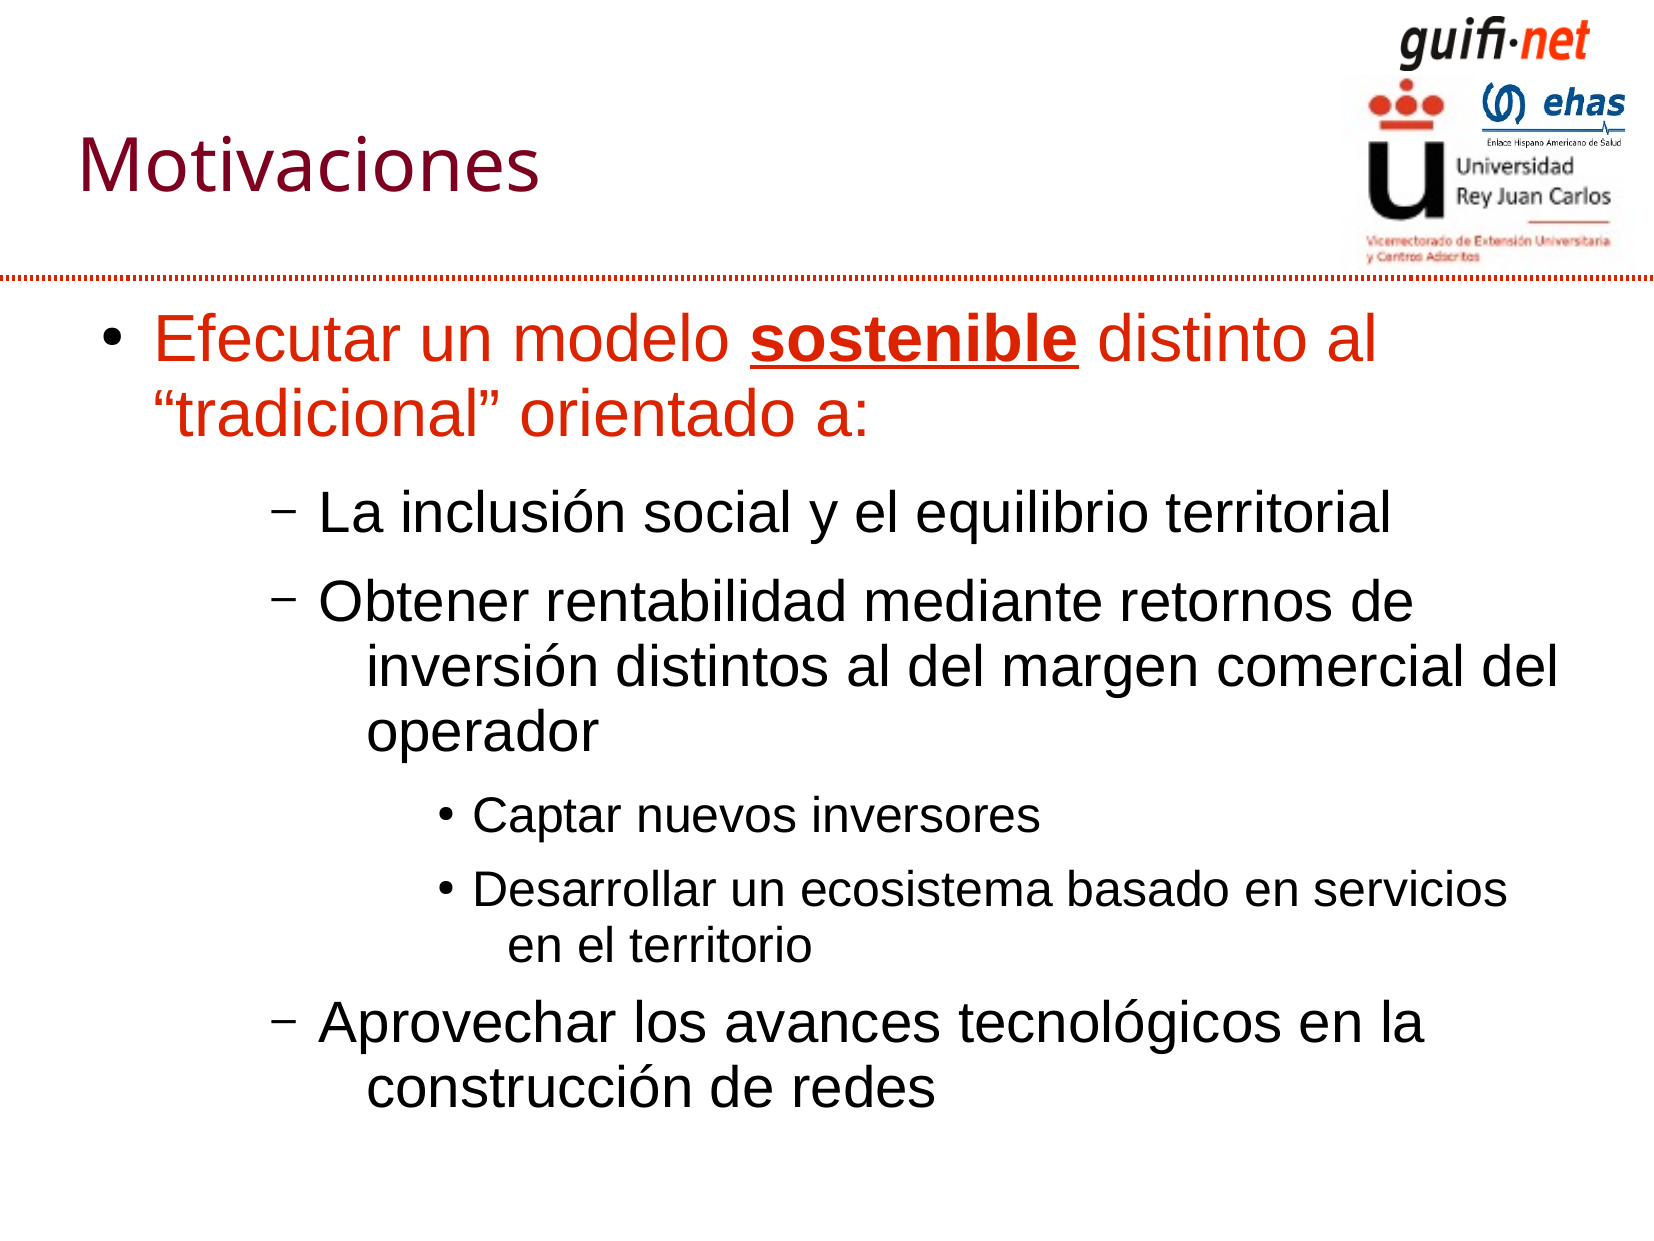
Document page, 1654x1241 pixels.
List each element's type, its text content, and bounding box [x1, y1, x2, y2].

picture [1340, 75, 1636, 272]
picture [1399, 16, 1590, 71]
list Efecutar un modelo sostenible distinto al “tradicional” orientado a: La inclusión social y el equilibrio territorial Obtener rentabilidad mediante retornos de inversión distintos al del margen comercial del operador Captar nuevos inversores Desarrollar un ecosistema basado en servicios en el territorio Aprovechar los avances tecnológicos en la construcción de redes [82, 301, 1571, 1121]
title Motivaciones [76, 66, 1093, 259]
